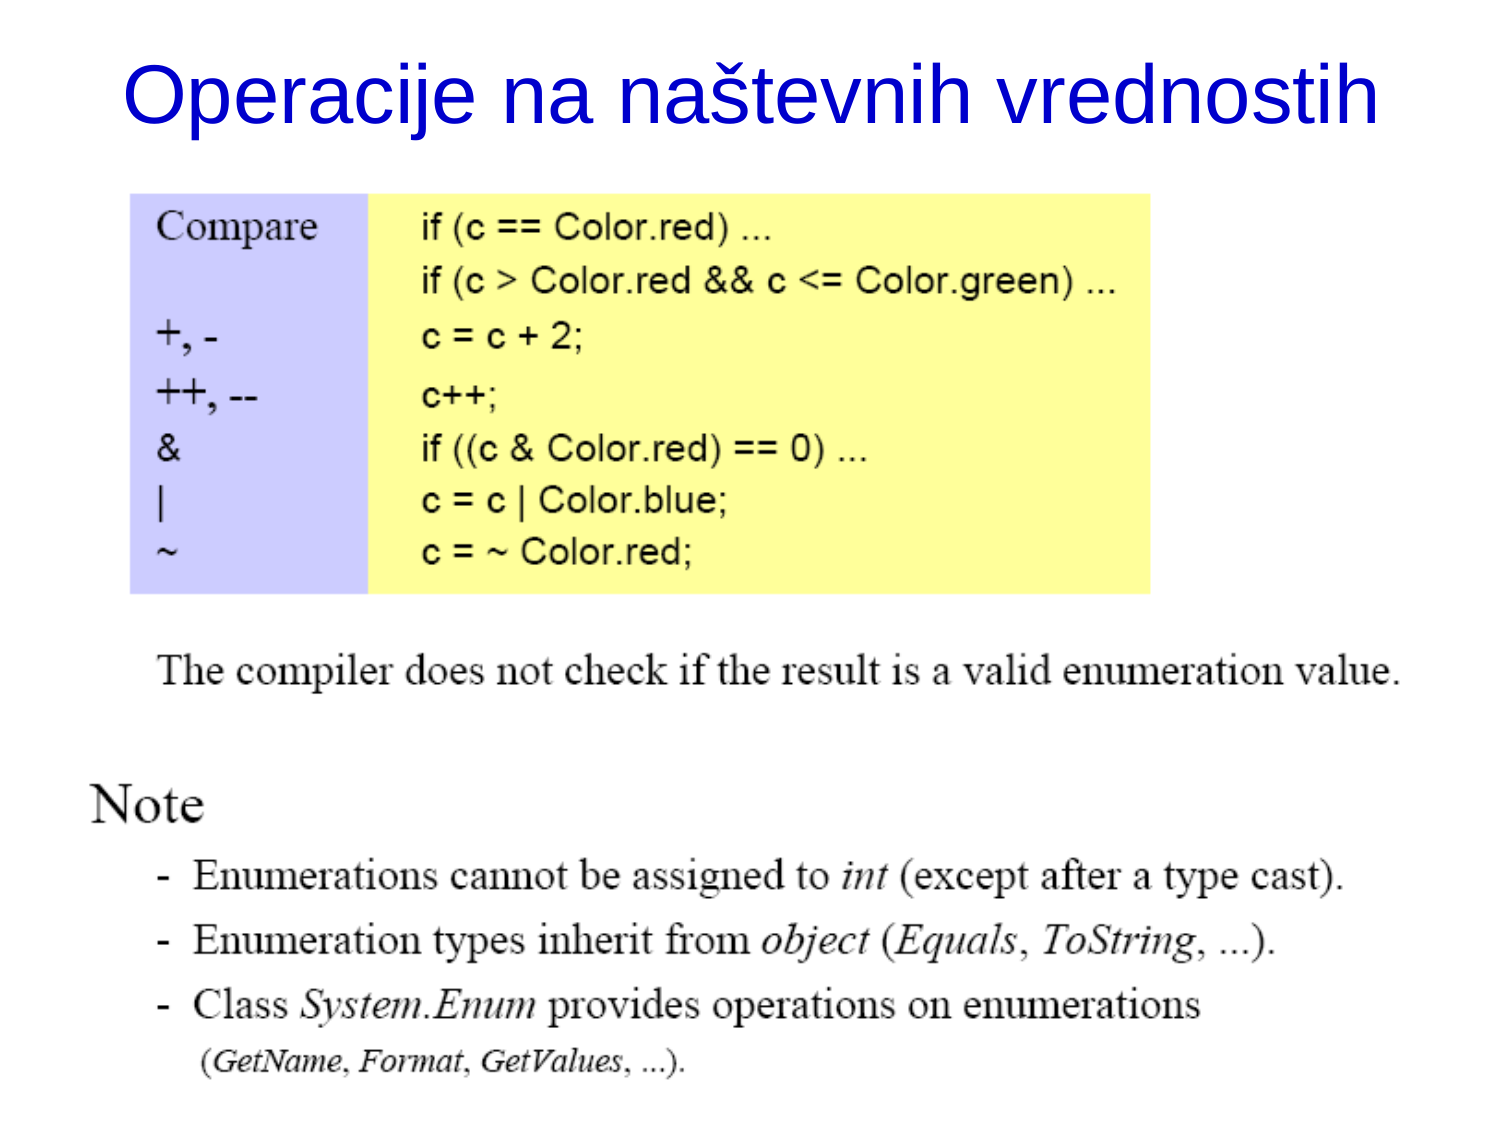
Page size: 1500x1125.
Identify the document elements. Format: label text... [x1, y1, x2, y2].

text_box [64, 172, 1459, 1112]
title Operacije na naštevnih vrednostih [76, 30, 1427, 149]
